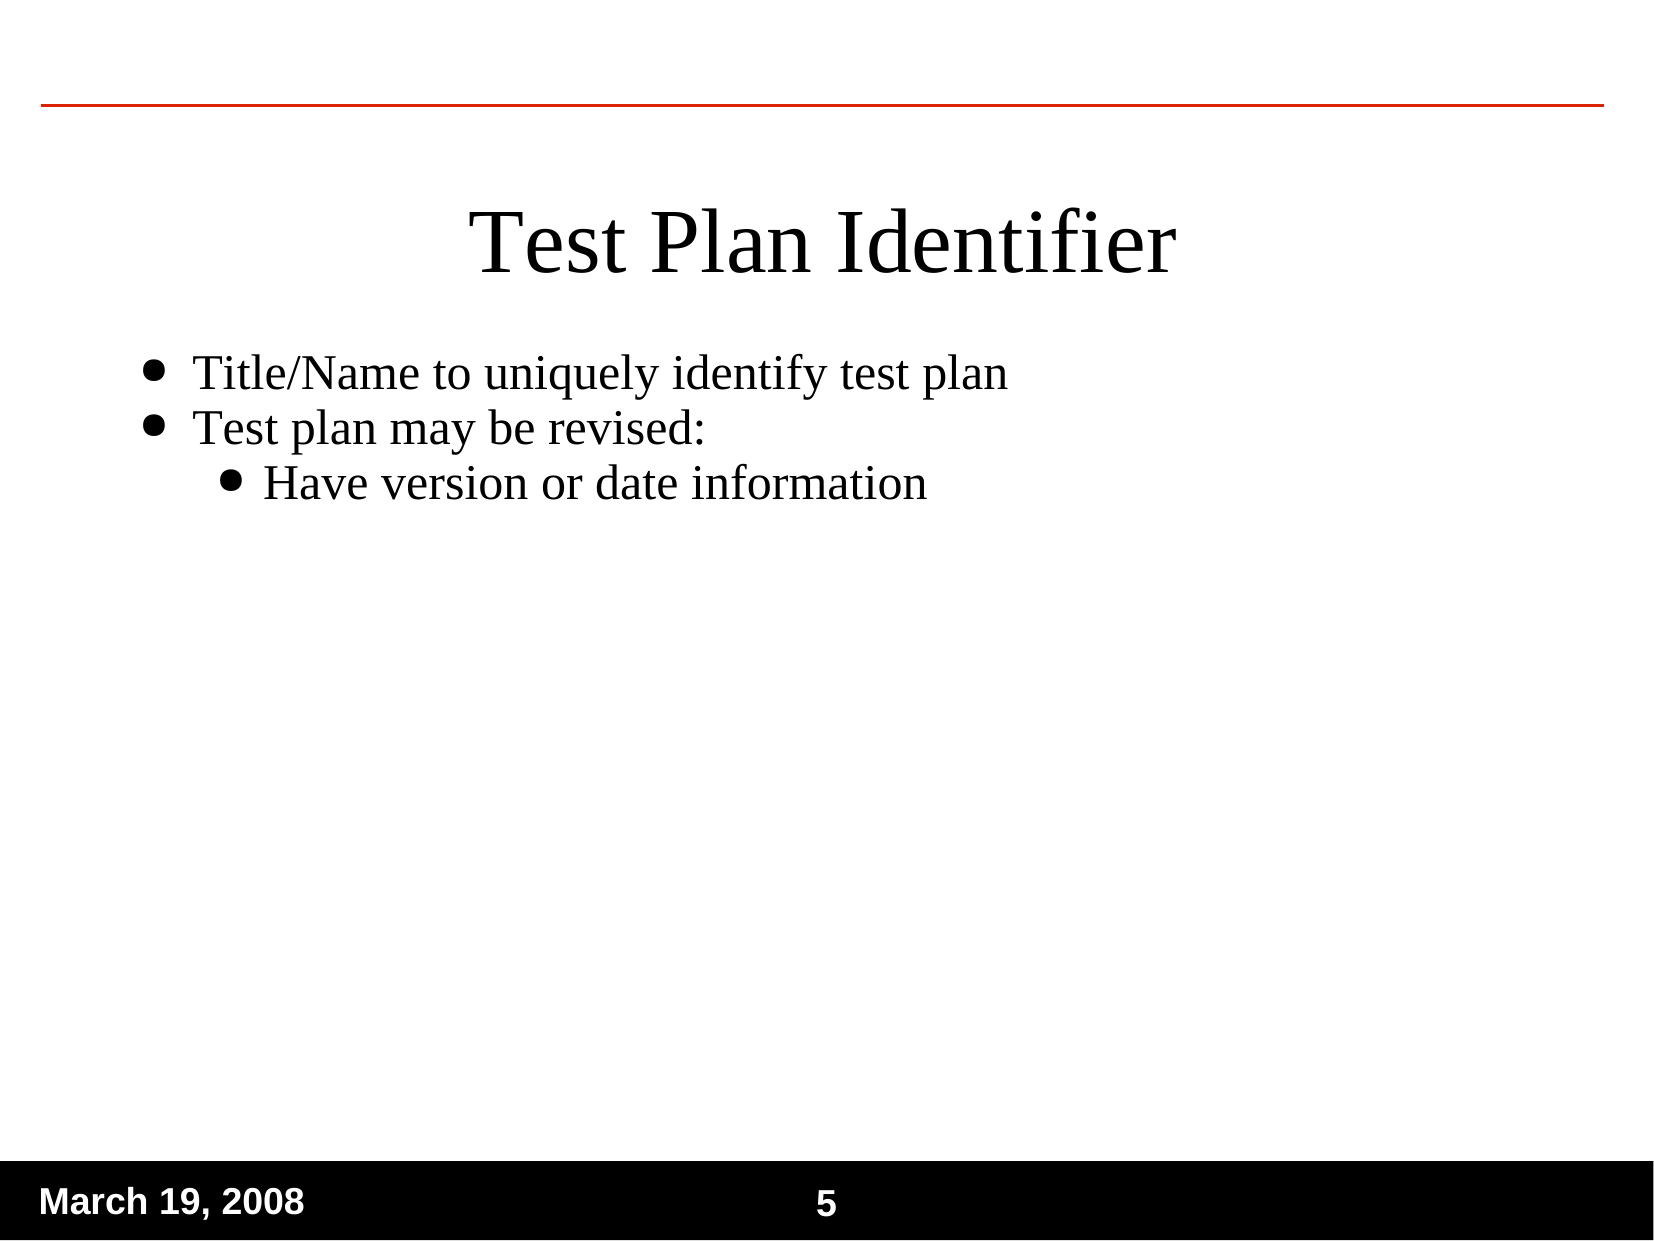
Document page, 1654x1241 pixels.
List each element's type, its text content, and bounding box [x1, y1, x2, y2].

title Test Plan Identifier [117, 137, 1530, 346]
list Title/Name to uniquely identify test plan Test plan may be revised: Have version or date information [121, 344, 1534, 1127]
